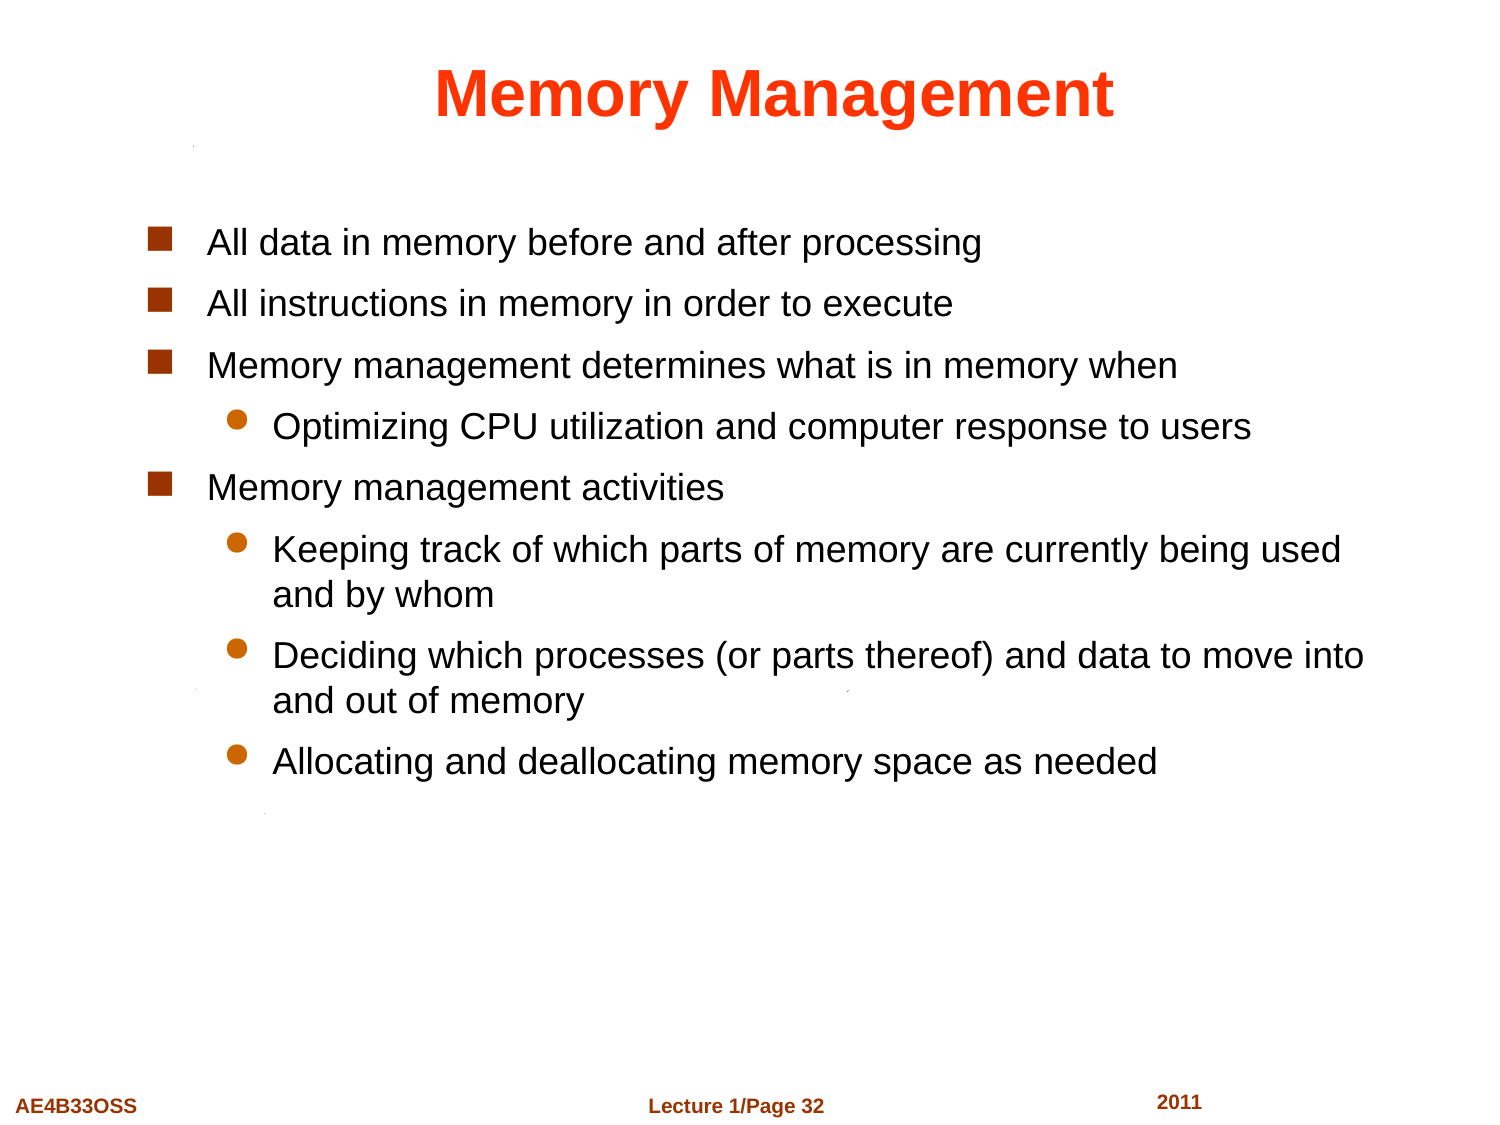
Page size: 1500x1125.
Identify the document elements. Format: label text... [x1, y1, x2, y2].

list All data in memory before and after processing All instructions in memory in order to execute Memory management determines what is in memory when Optimizing CPU utilization and computer response to users Memory management activities Keeping track of which parts of memory are currently being used and by whom Deciding which processes (or parts thereof) and data to move into and out of memory Allocating and deallocating memory space as needed [135, 210, 1425, 946]
title Memory Management [112, 37, 1438, 138]
